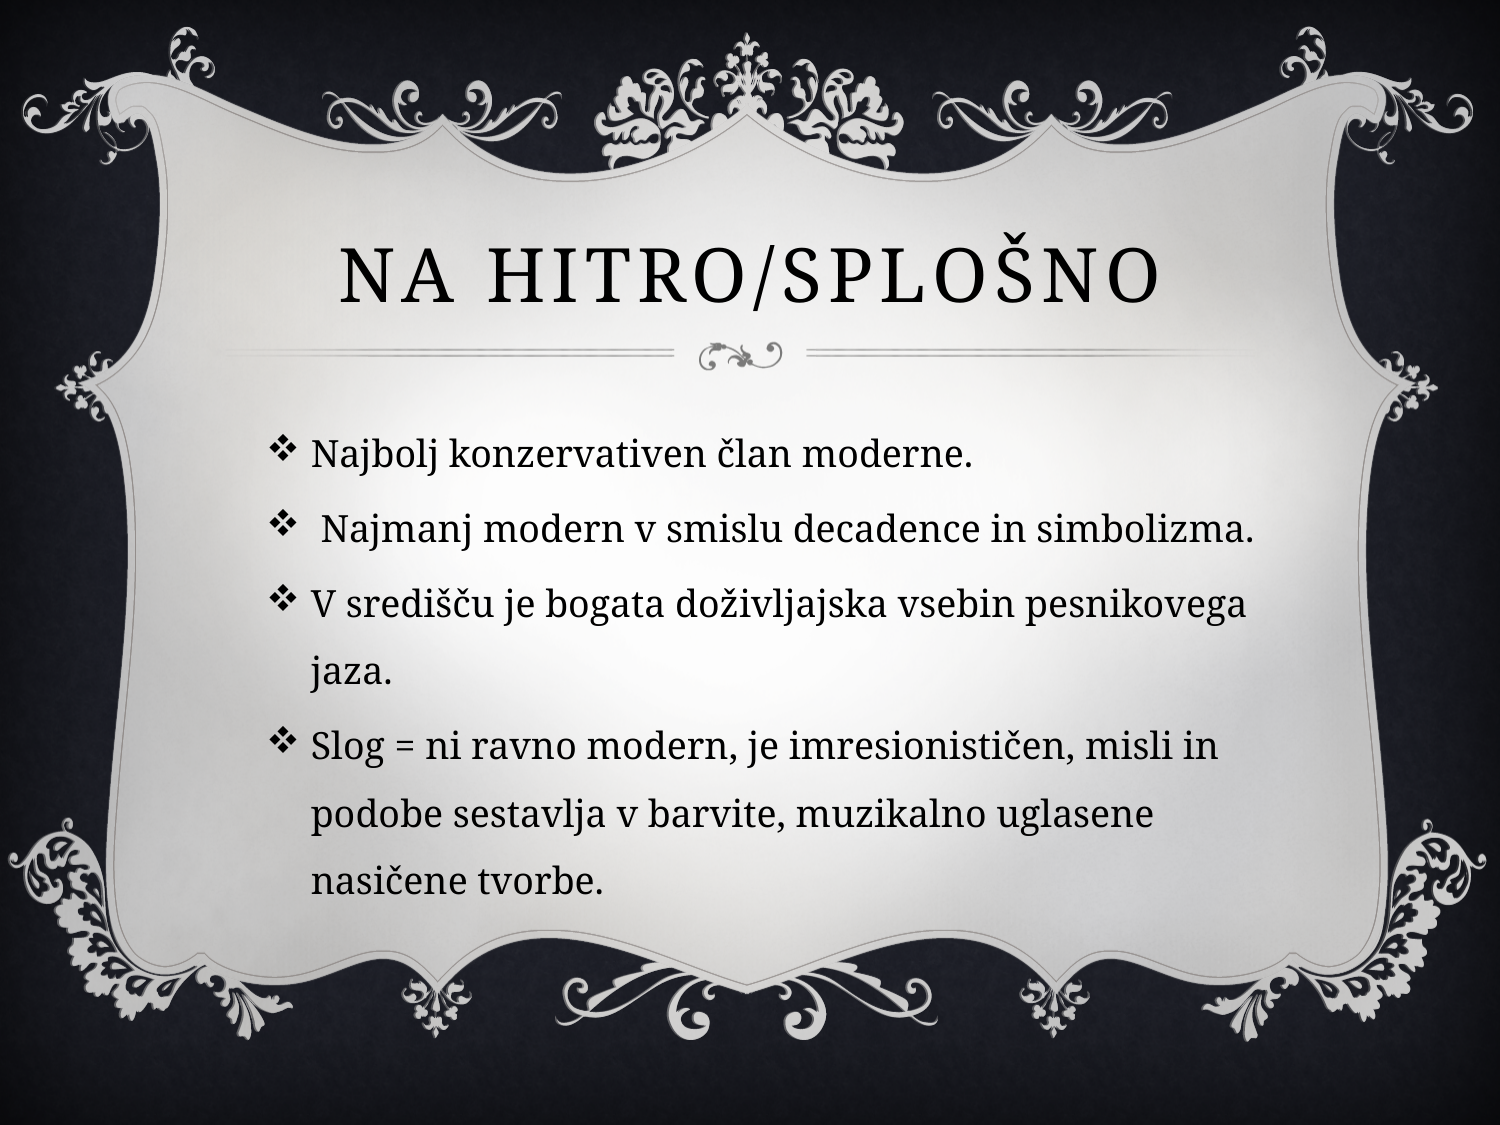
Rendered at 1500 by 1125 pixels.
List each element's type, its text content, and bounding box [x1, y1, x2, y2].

title Na hitro/splošno [225, 212, 1275, 325]
picture [0, 0, 1500, 1125]
list Najbolj konzervativen član moderne. Najmanj modern v smislu decadence in simbolizma. V središču je bogata doživljajska vsebin pesnikovega jaza. Slog = ni ravno modern, je imresionističen, misli in podobe sestavlja v barvite, muzikalno uglasene nasičene tvorbe. [225, 399, 1275, 900]
